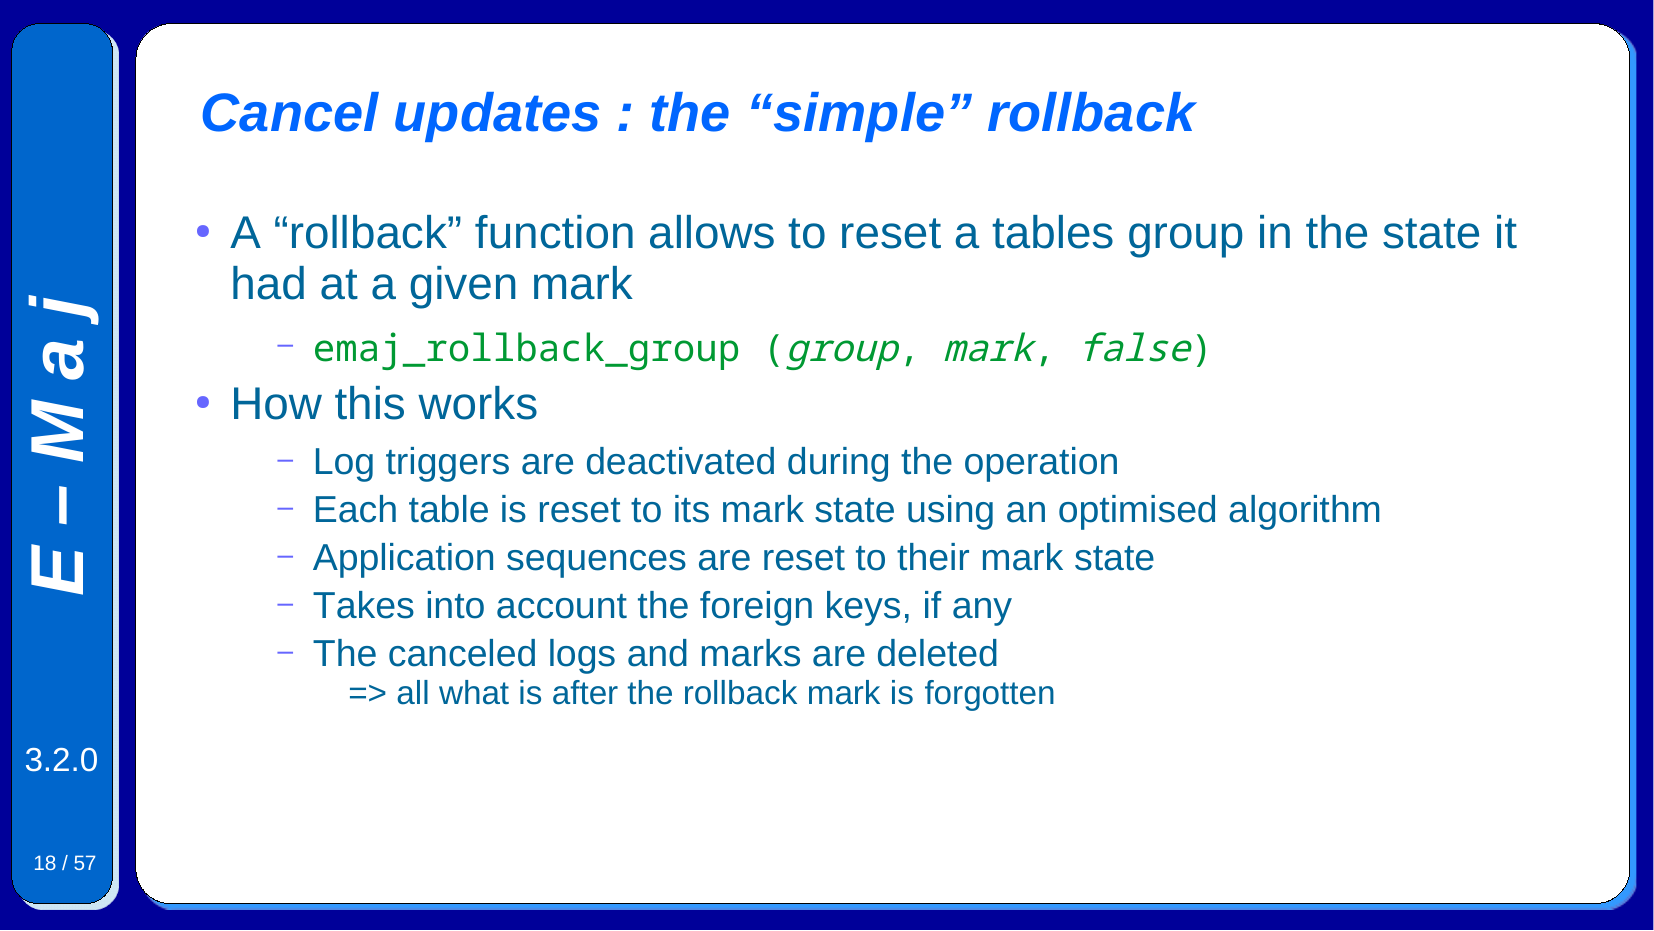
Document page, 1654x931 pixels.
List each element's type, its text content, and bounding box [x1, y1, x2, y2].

list A “rollback” function allows to reset a tables group in the state it had at a given mark emaj_rollback_group (group, mark, false) How this works Log triggers are deactivated during the operation Each table is reset to its mark state using an optimised algorithm Application sequences are reset to their mark state Takes into account the foreign keys, if any The canceled logs and marks are deleted => all what is after the rollback mark is forgotten [177, 206, 1587, 827]
title Cancel updates : the “simple” rollback [200, 34, 1575, 191]
